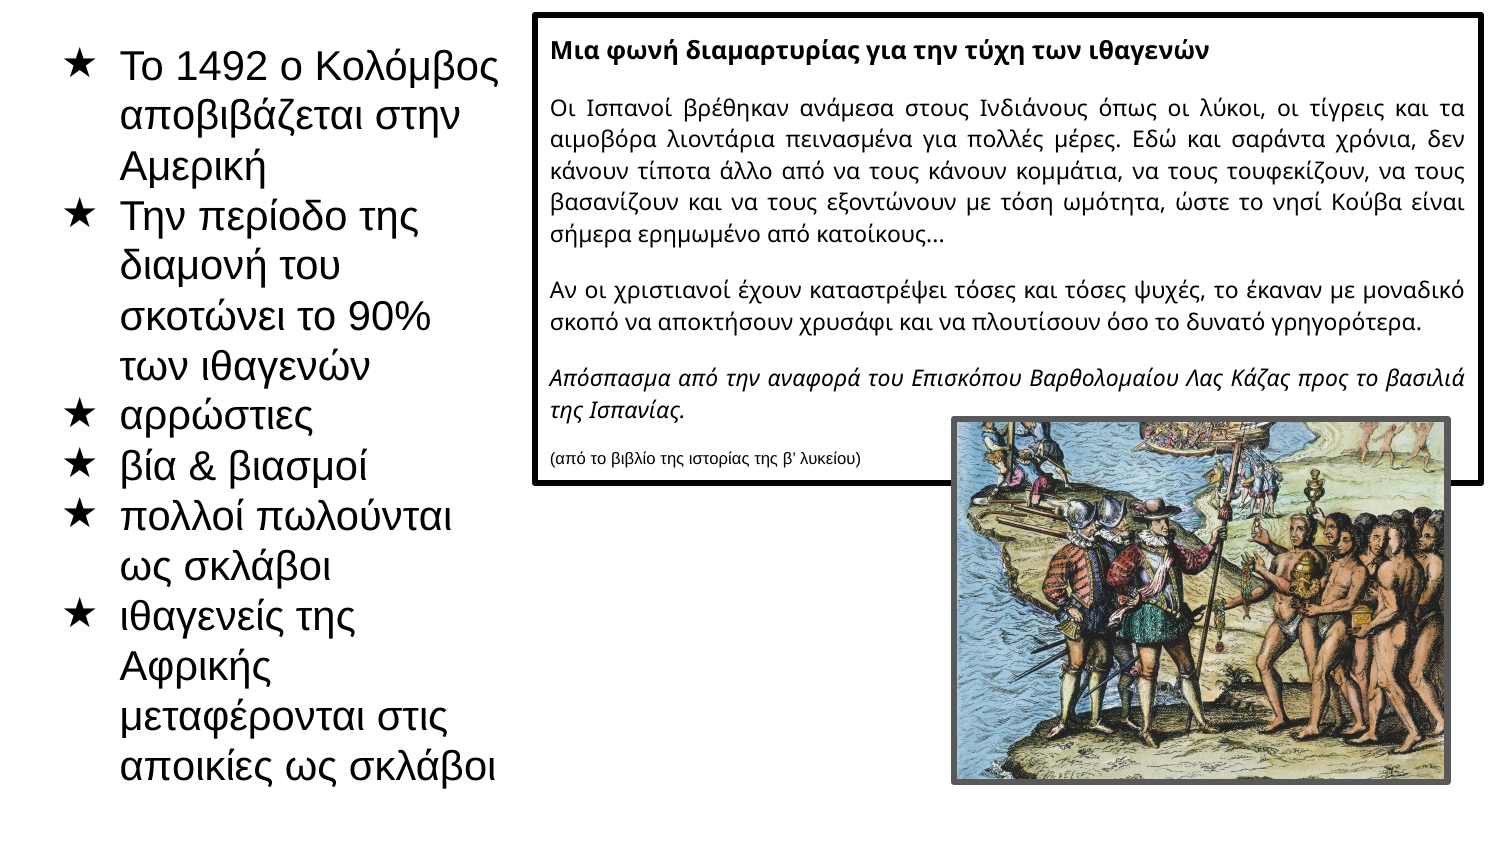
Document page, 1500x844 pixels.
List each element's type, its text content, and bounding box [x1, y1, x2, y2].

text_box Μια φωνή διαμαρτυρίας για την τύχη των ιθαγενών Οι Ισπανοί βρέθηκαν ανάμεσα στους Ινδιάνους όπως οι λύκοι, οι τίγρεις και τα αιμοβόρα λιοντάρια πεινασμένα για πολλές μέρες. Εδώ και σαράντα χρόνια, δεν κάνουν τίποτα άλλο από να τους κάνουν κομμάτια, να τους τουφεκίζουν, να τους βασανίζουν και να τους εξοντώνουν με τόση ωμότητα, ώστε το νησί Κούβα είναι σήμερα ερημωμένο από κατοίκους... Αν οι χριστιανοί έχουν καταστρέψει τόσες και τόσες ψυχές, το έκαναν με μοναδικό σκοπό να αποκτήσουν χρυσάφι και να πλουτίσουν όσο το δυνατό γρηγορότερα. Απόσπασμα από την αναφορά του Επισκόπου Βαρθολομαίου Λας Κάζας προς το βασιλιά της Ισπανίας. (από το βιβλίο της ιστορίας της β’ λυκείου) [534, 14, 1482, 484]
text_box Το 1492 ο Κολόμβος αποβιβάζεται στην Αμερική Την περίοδο της διαμονή του σκοτώνει το 90% των ιθαγενών αρρώστιες βία & βιασμοί πολλοί πωλούνται ως σκλάβοι ιθαγενείς της Αφρικής μεταφέρονται στις αποικίες ως σκλάβοι [29, 23, 517, 804]
picture [957, 421, 1445, 780]
